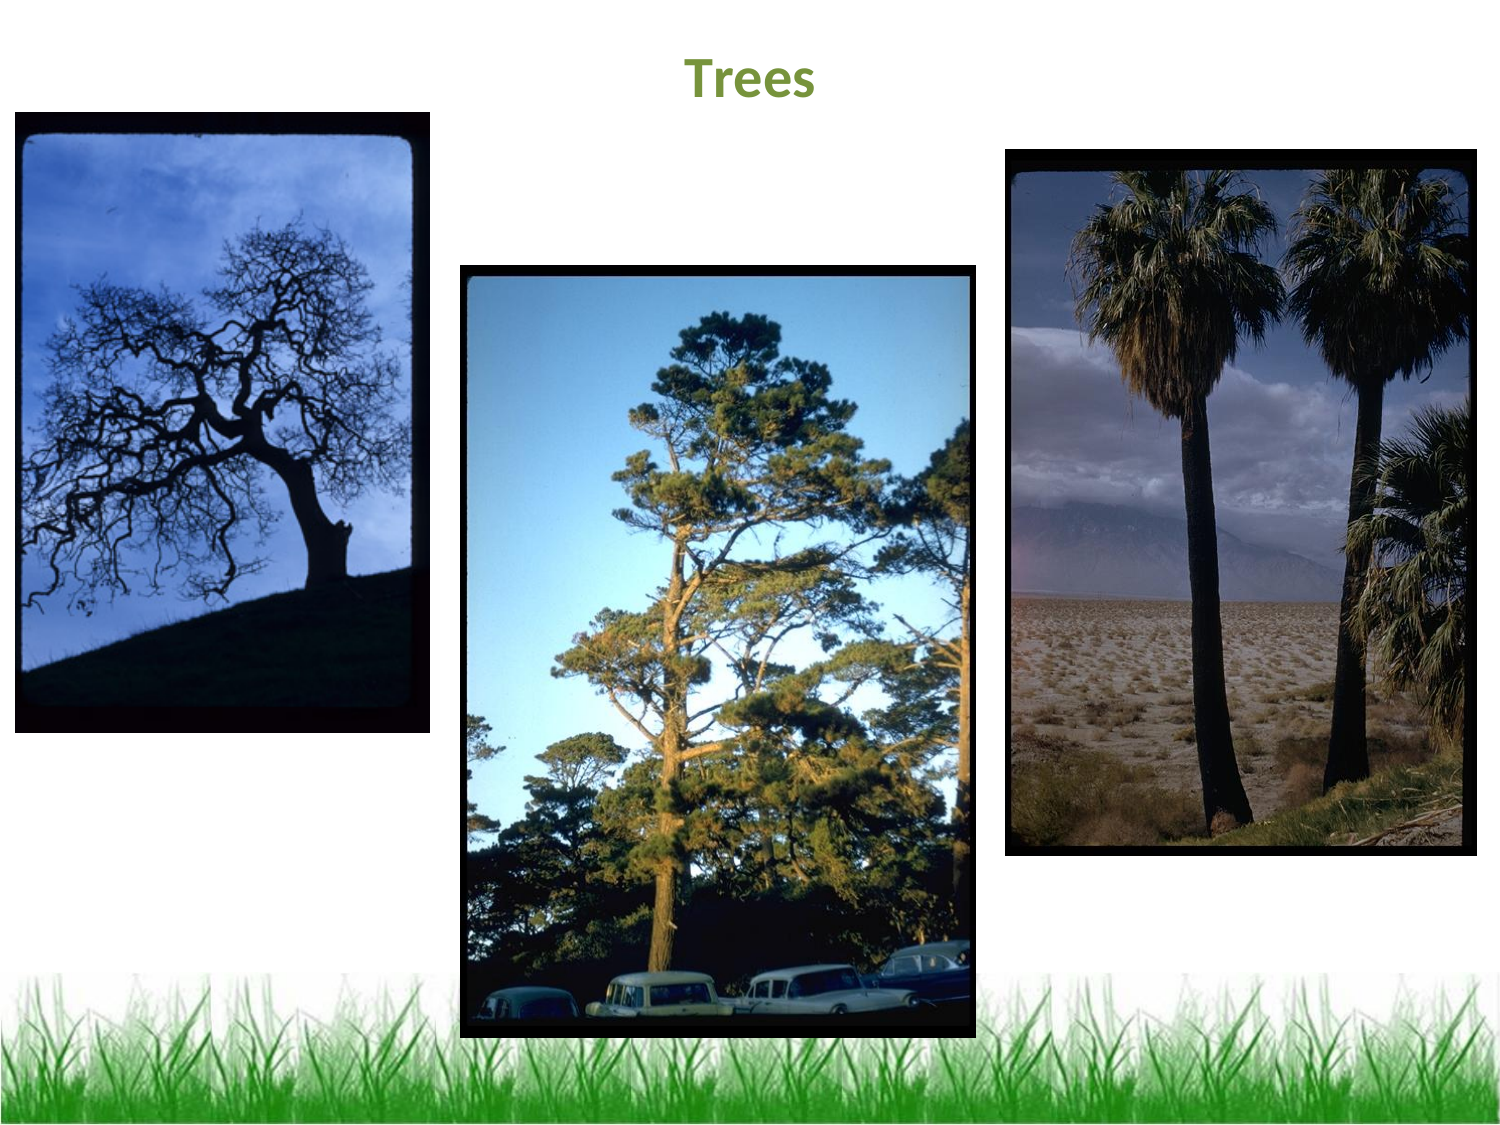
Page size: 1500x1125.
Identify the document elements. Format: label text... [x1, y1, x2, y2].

picture [15, 112, 430, 734]
picture [1005, 149, 1477, 856]
picture [0, 265, 1500, 1125]
title Trees [75, 0, 1425, 150]
